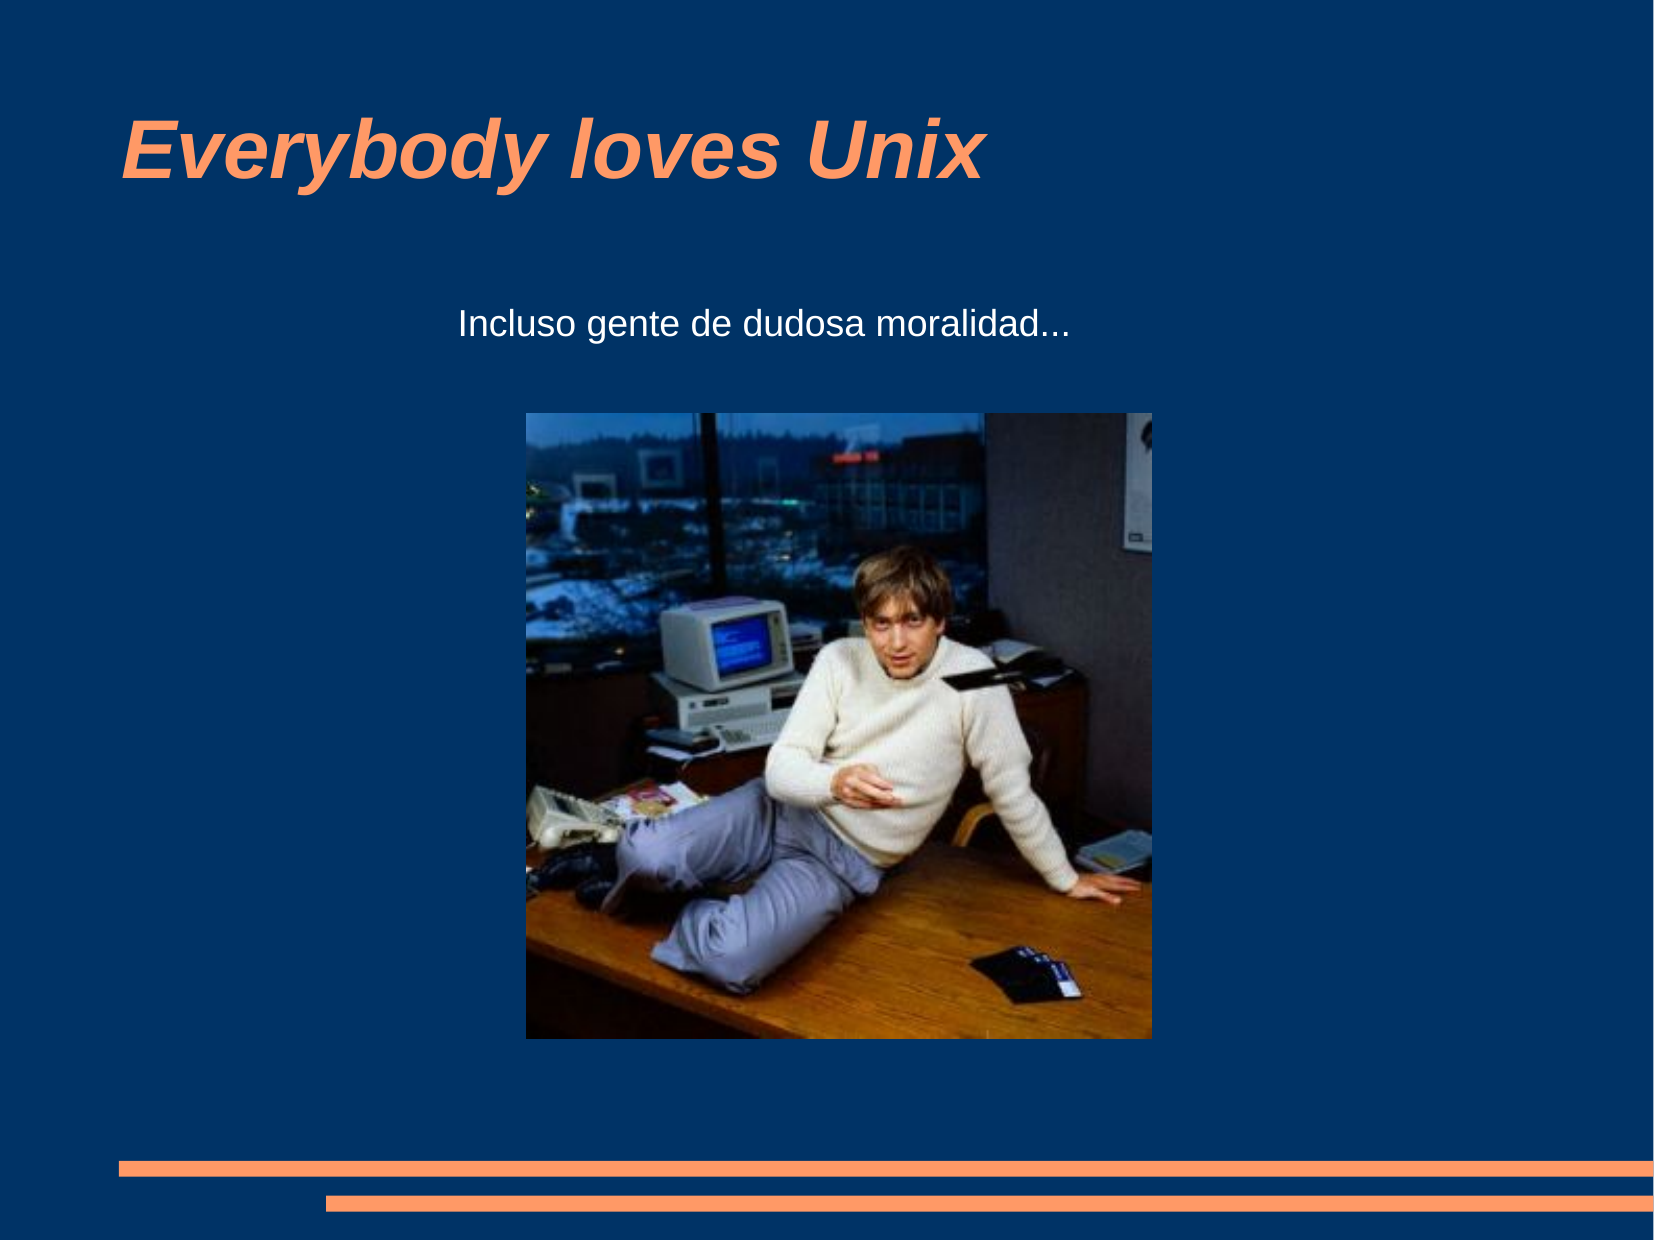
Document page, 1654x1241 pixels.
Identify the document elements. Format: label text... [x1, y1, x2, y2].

text_box Incluso gente de dudosa moralidad... [442, 295, 1097, 353]
picture [526, 413, 1152, 1039]
title Everybody loves Unix [121, 53, 1534, 246]
